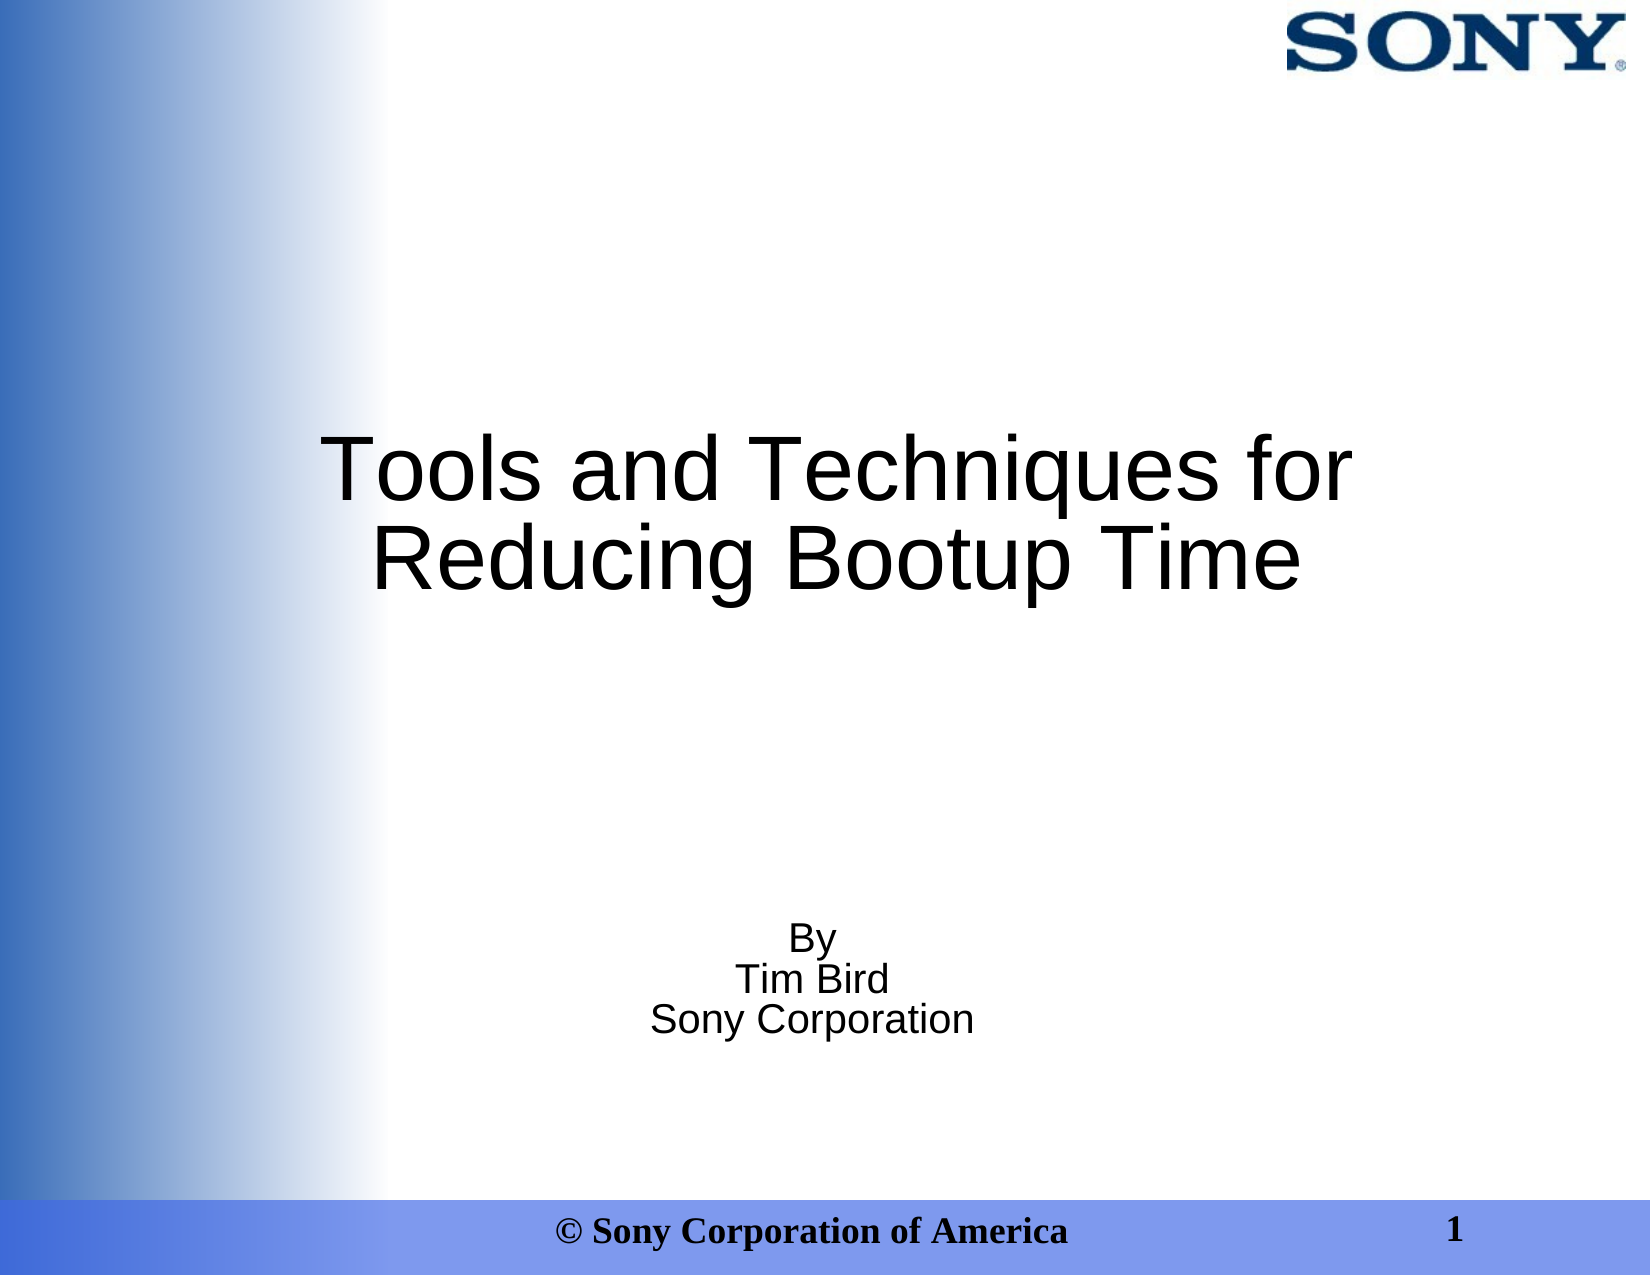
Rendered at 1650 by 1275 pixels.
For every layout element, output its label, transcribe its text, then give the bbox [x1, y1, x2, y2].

text_box By Tim Bird Sony Corporation [112, 912, 1513, 1114]
text_box Tools and Techniques for Reducing Bootup Time [162, 187, 1513, 849]
picture [1287, 0, 1626, 80]
